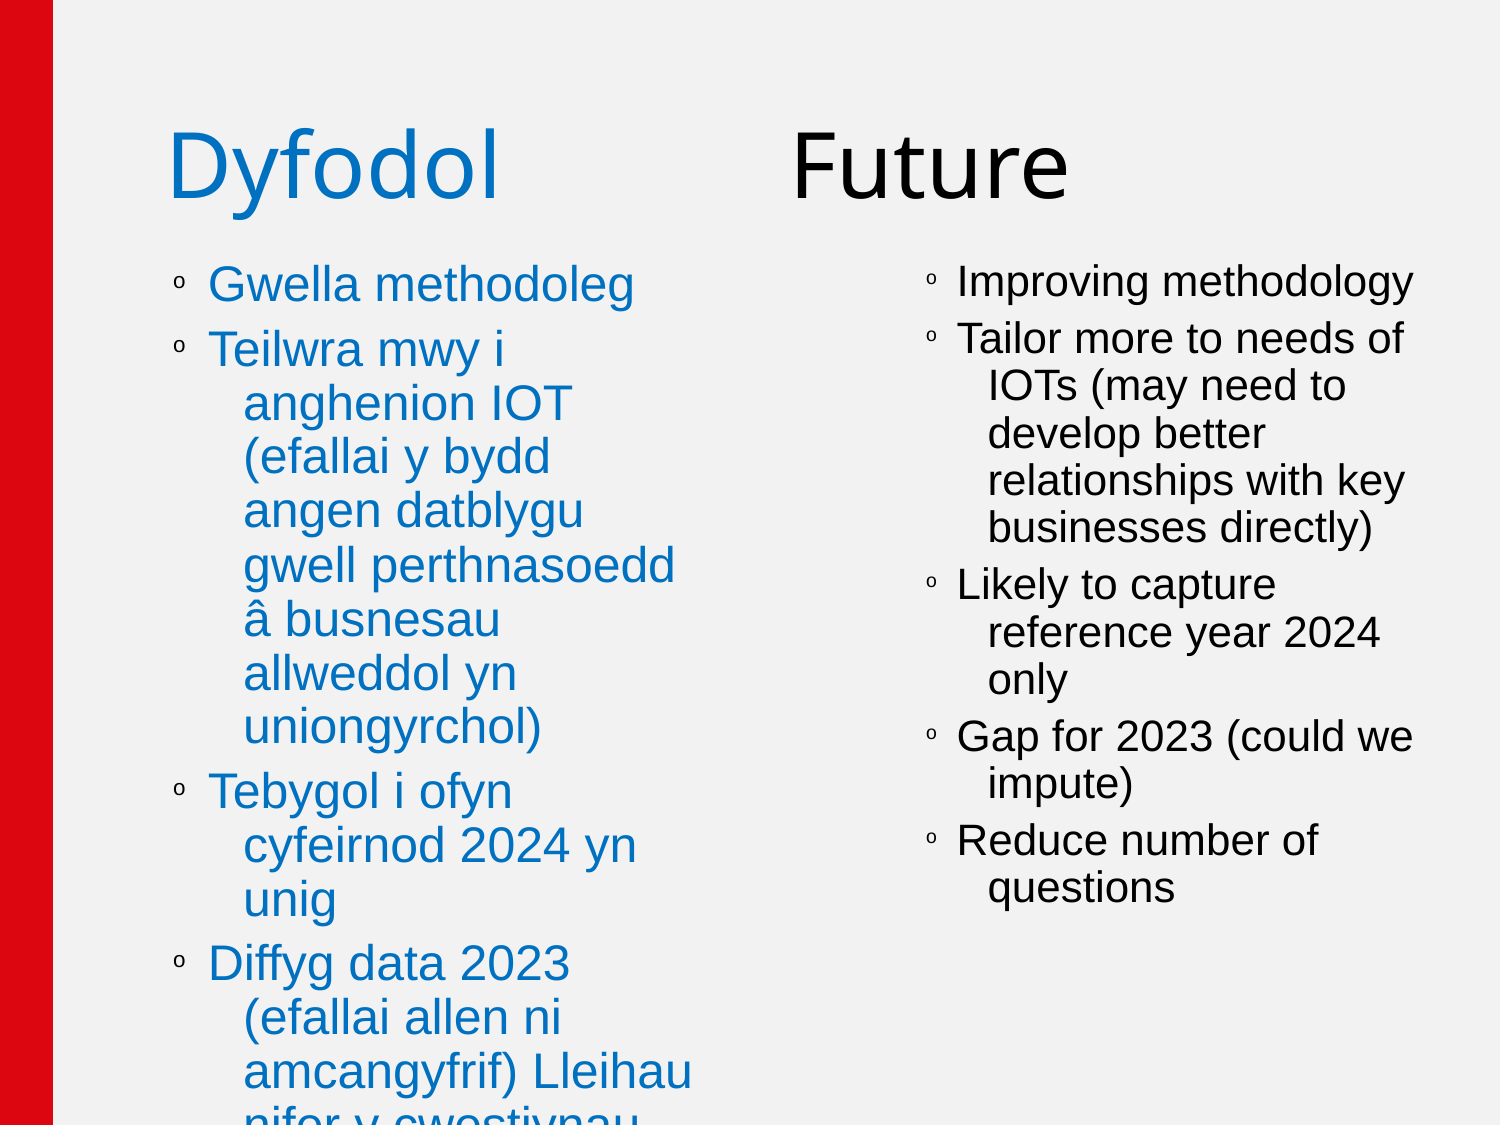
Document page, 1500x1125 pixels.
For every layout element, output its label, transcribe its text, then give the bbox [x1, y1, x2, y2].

title Dyfodol Future [103, 59, 1397, 278]
list Improving methodology Tailor more to needs of IOTs (may need to develop better relationships with key businesses directly) Likely to capture reference year 2024 only Gap for 2023 (could we impute) Reduce number of questions [811, 251, 1432, 960]
text_box Gwella methodoleg Teilwra mwy i anghenion IOT (efallai y bydd angen datblygu gwell perthnasoedd â busnesau allweddol yn uniongyrchol) Tebygol i ofyn cyfeirnod 2024 yn unig Diffyg data 2023 (efallai allen ni amcangyfrif) Lleihau nifer y cwestiynau [45, 251, 717, 960]
